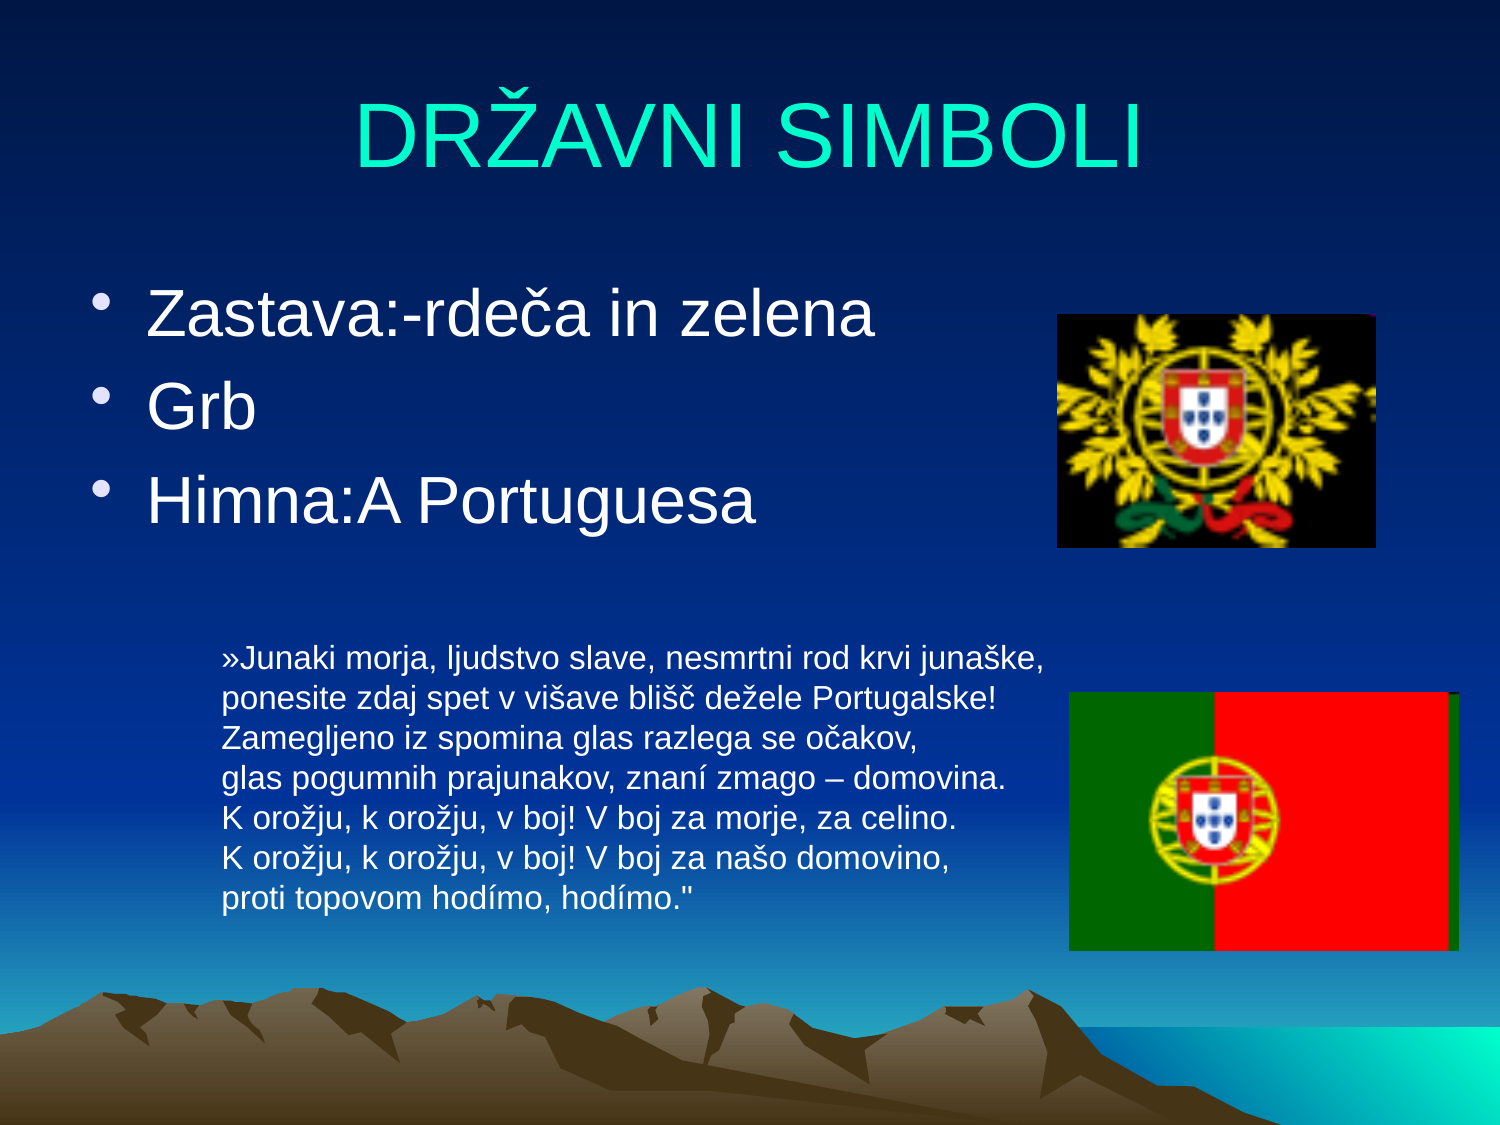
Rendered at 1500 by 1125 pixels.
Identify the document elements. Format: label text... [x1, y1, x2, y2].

list Zastava:-rdeča in zelena Grb Himna:A Portuguesa »Junaki morja, ljudstvo slave, nesmrtni rod krvi junaške, ponesite zdaj spet v višave blišč dežele Portugalske! Zamegljeno iz spomina glas razlega se očakov, glas pogumnih prajunakov, znaní zmago – domovina. K orožju, k orožju, v boj! V boj za morje, za celino. K orožju, k orožju, v boj! V boj za našo domovino, proti topovom hodímo, hodímo." [75, 262, 1425, 1000]
picture [1057, 314, 1376, 548]
picture [1069, 692, 1459, 951]
title DRŽAVNI SIMBOLI [75, 37, 1425, 225]
